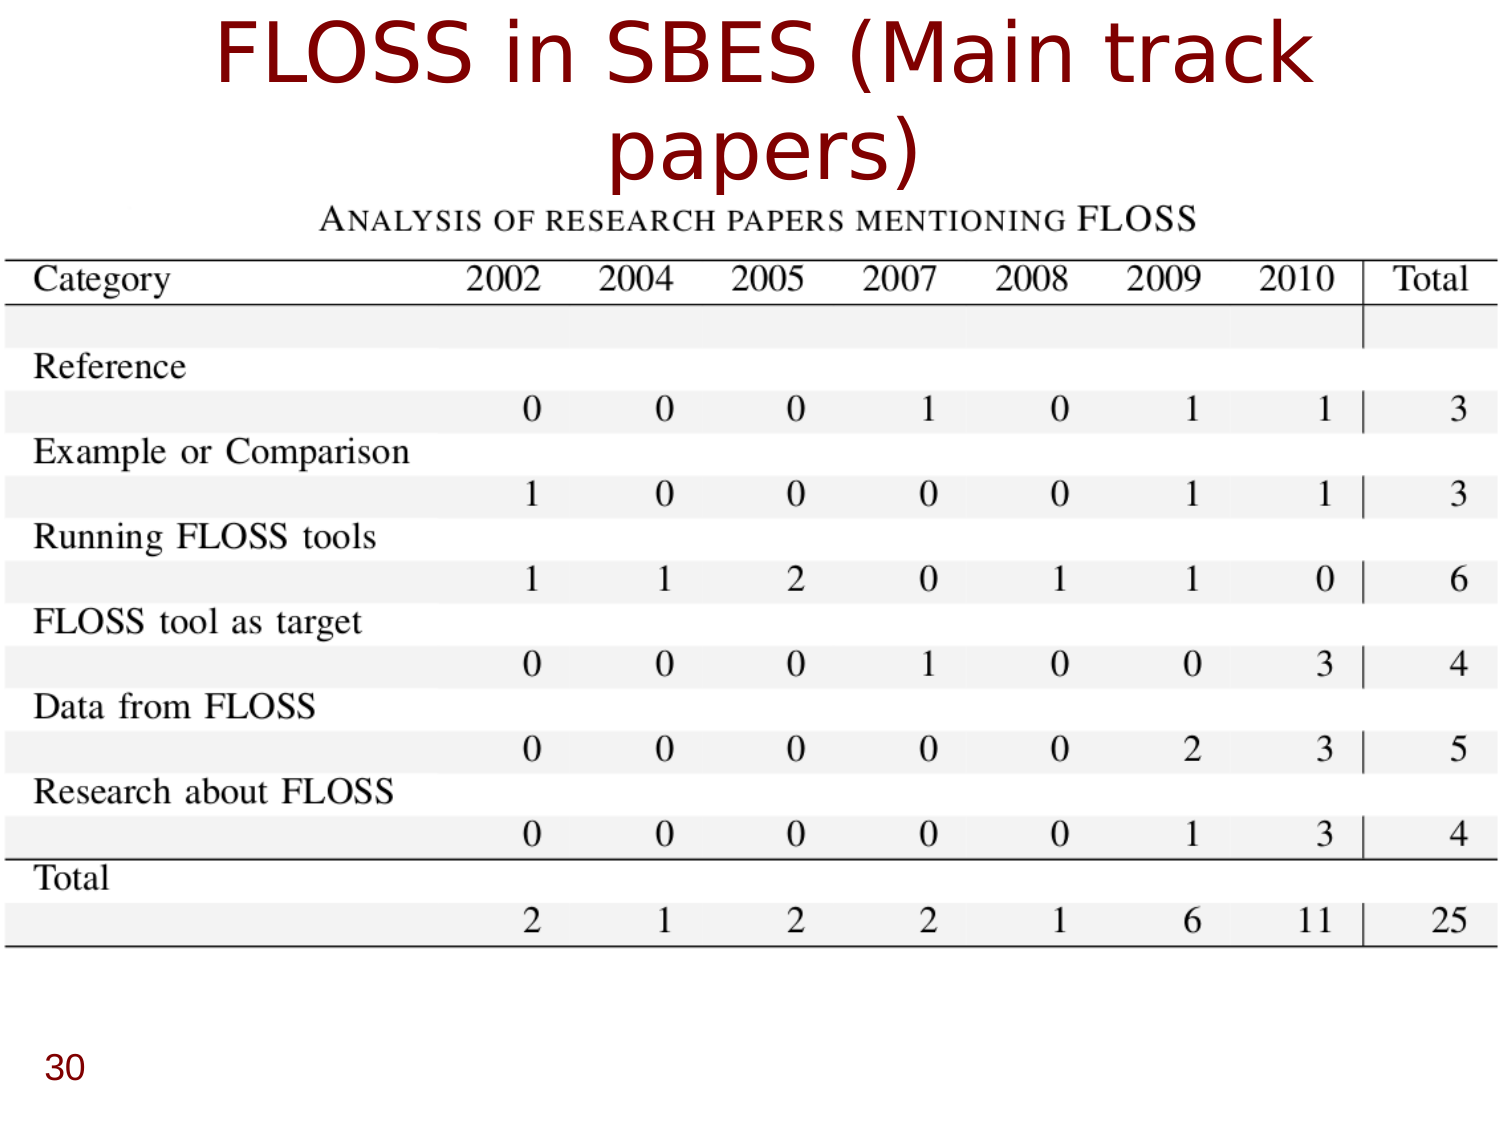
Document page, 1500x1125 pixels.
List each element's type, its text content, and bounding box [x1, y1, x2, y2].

picture [3, 195, 1500, 951]
title FLOSS in SBES (Main track papers) [70, 5, 1459, 195]
